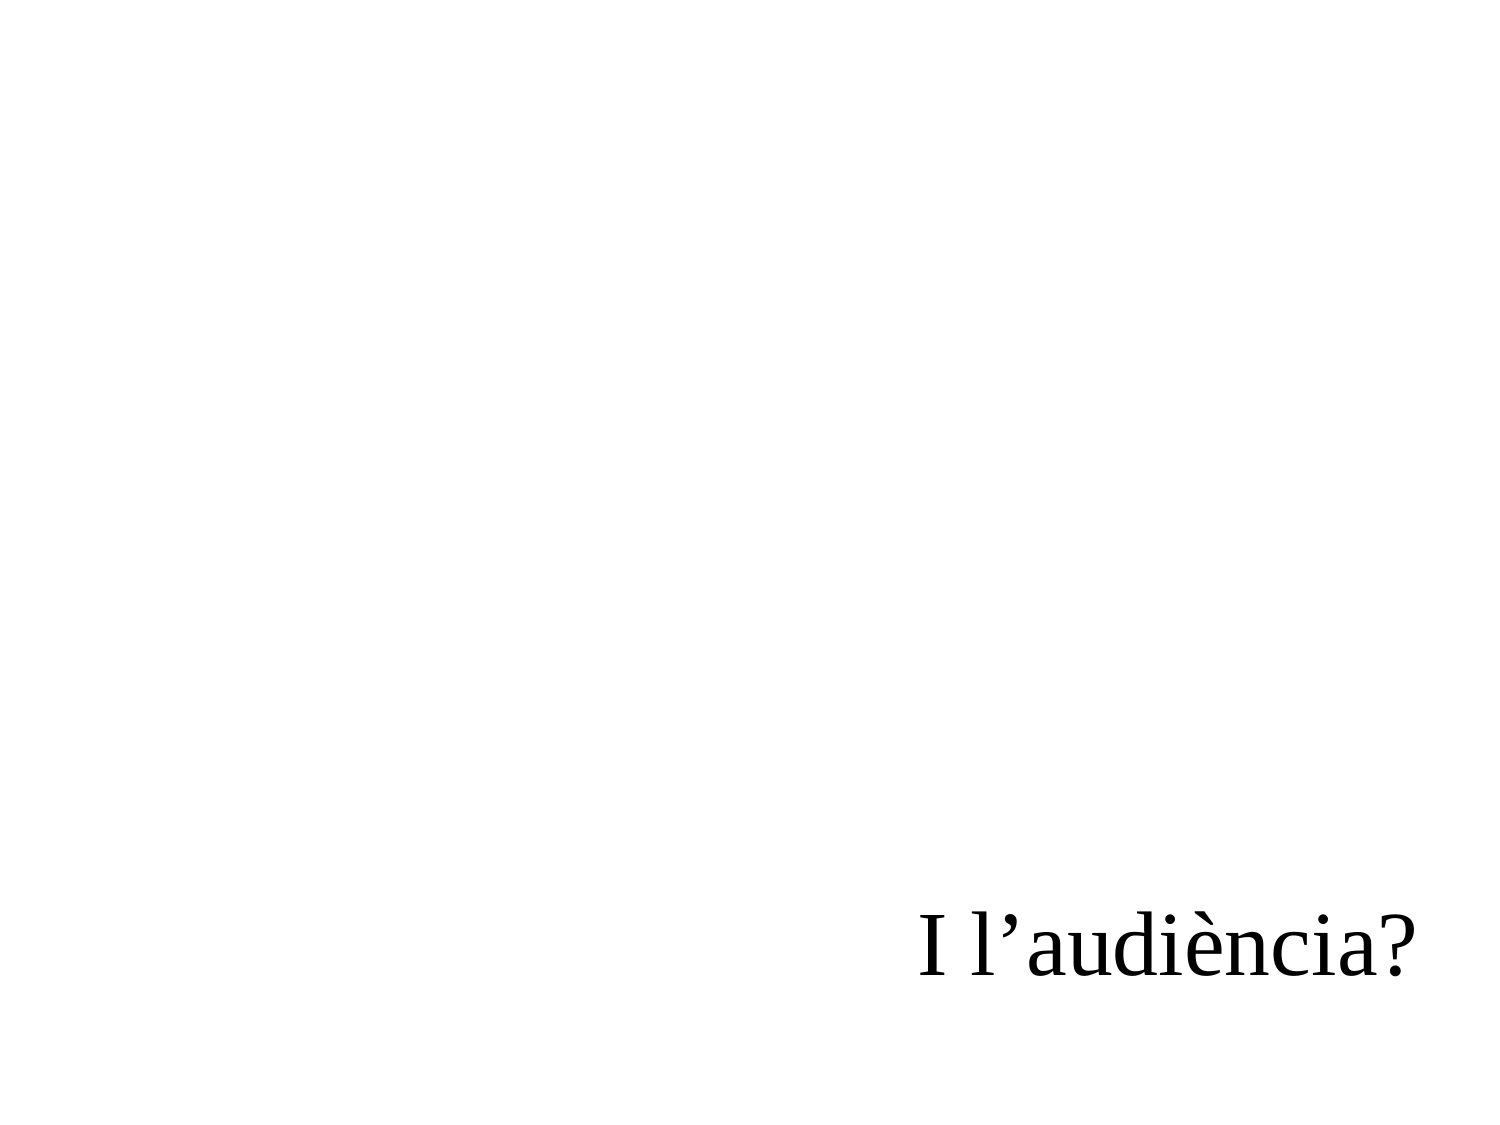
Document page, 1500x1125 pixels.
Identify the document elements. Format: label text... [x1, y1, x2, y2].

title I l’audiència? [218, 804, 1426, 1086]
